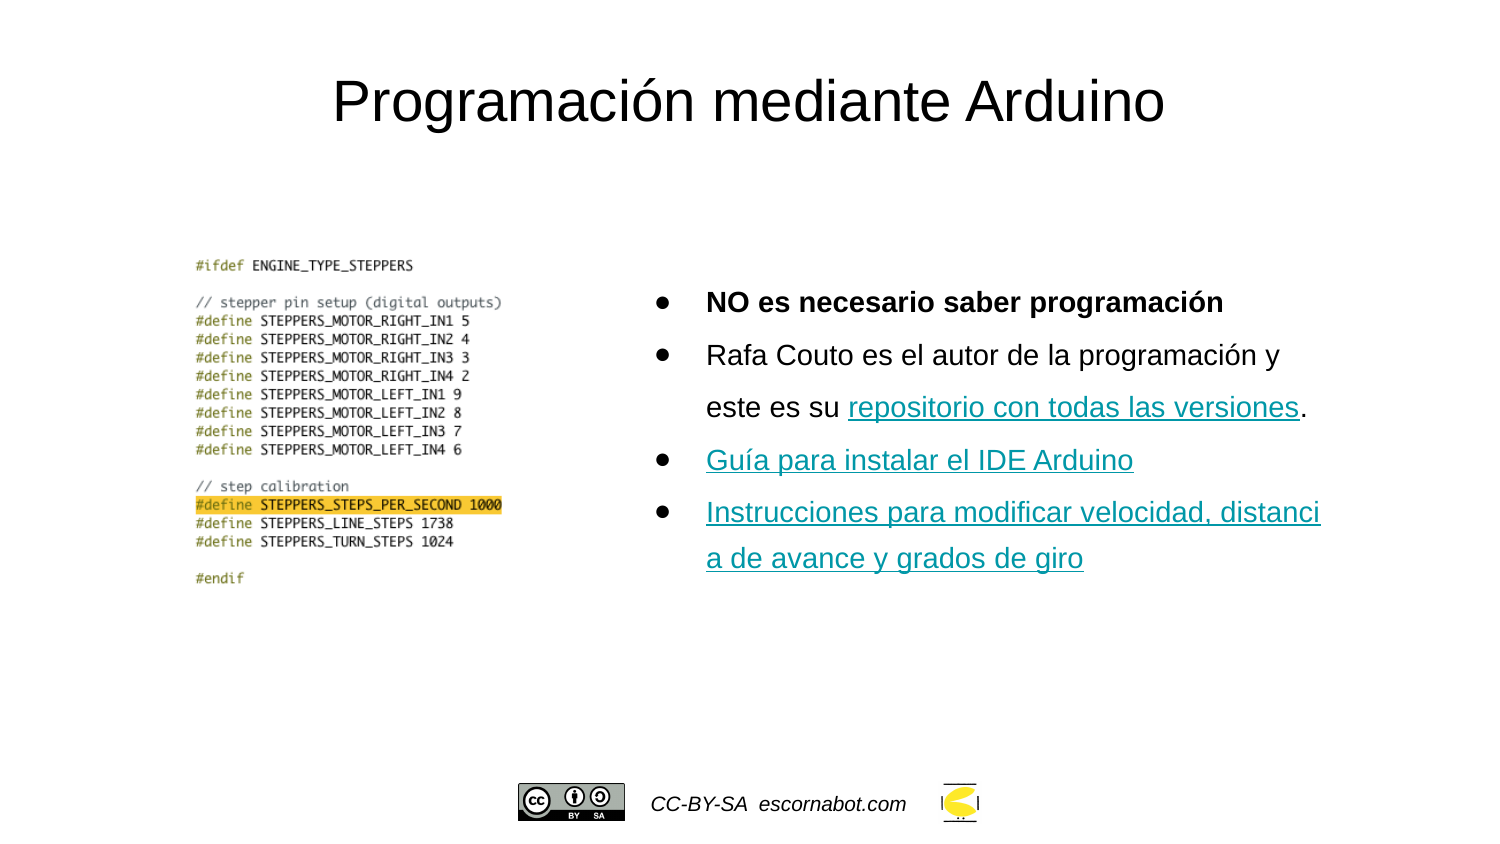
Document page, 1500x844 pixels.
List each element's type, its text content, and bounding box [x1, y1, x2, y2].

picture [189, 244, 523, 599]
picture [938, 781, 982, 824]
picture [518, 783, 625, 821]
title Programación mediante Arduino [51, 48, 1449, 142]
text_box CC-BY-SA escornabot.com [635, 775, 936, 830]
text_box NO es necesario saber programación Rafa Couto es el autor de la programación y este es su repositorio con todas las versiones. Guía para instalar el IDE Arduino Instrucciones para modificar velocidad, distancia de avance y grados de giro [616, 250, 1341, 643]
